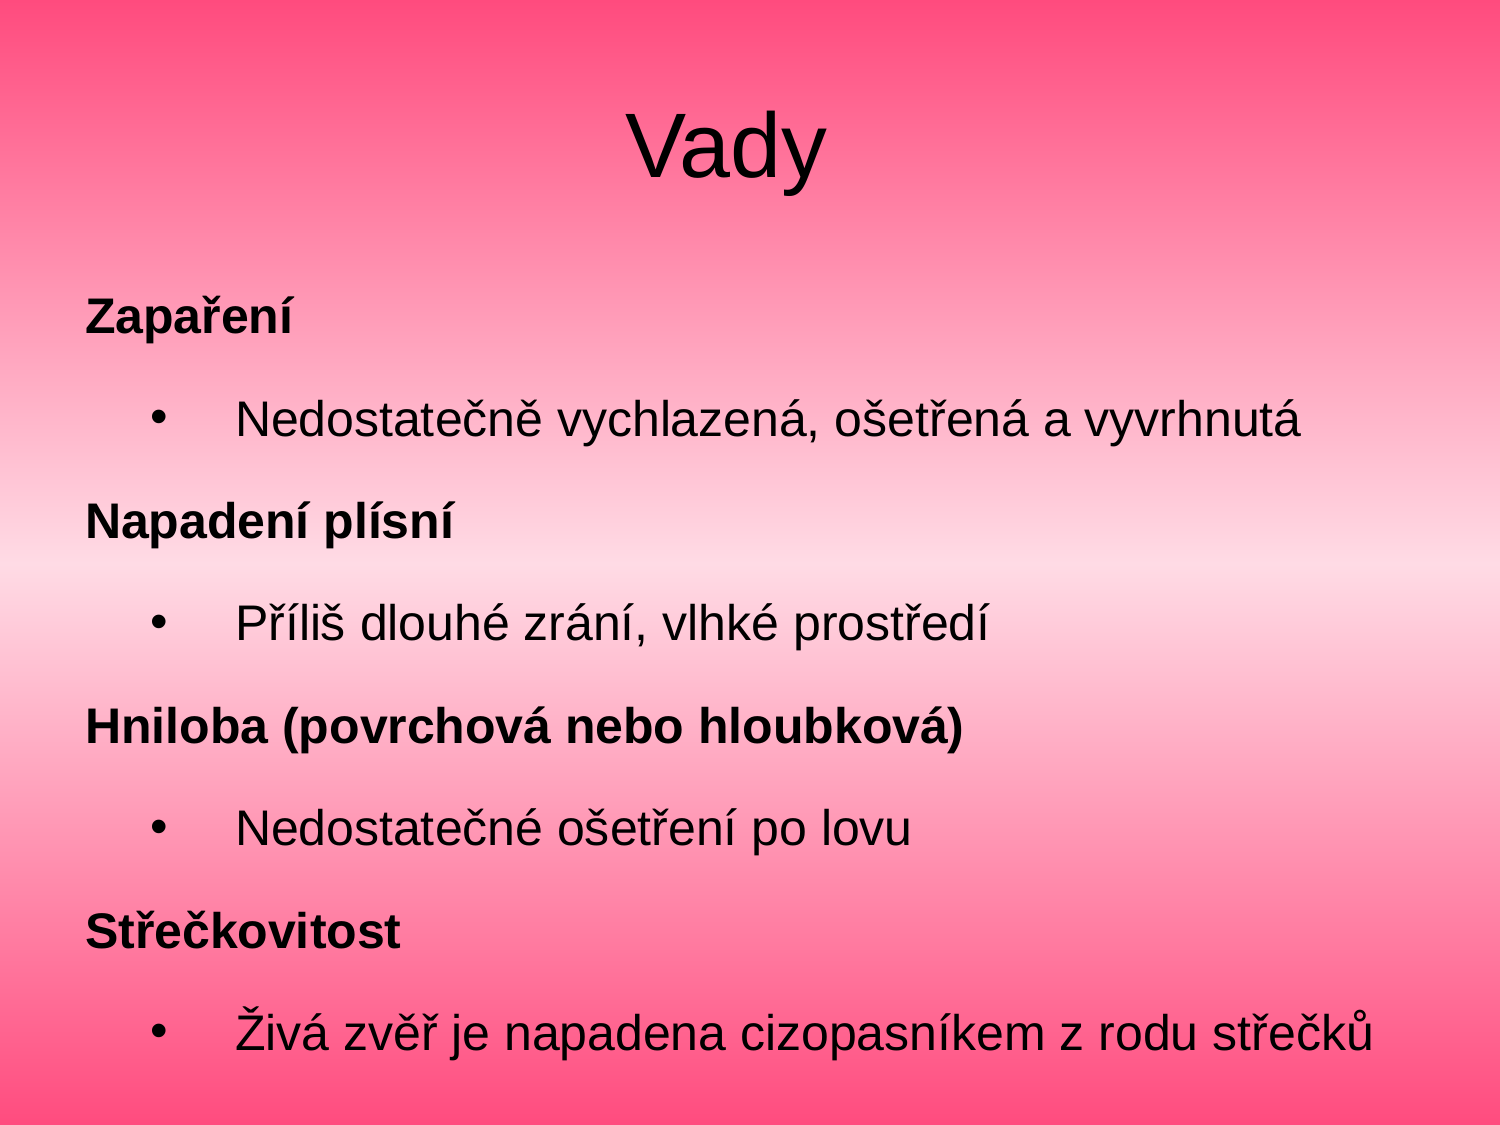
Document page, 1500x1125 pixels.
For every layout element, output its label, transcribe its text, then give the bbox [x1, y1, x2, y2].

list Zapaření Nedostatečně vychlazená, ošetřená a vyvrhnutá Napadení plísní Příliš dlouhé zrání, vlhké prostředí Hniloba (povrchová nebo hloubková) Nedostatečné ošetření po lovu Střečkovitost Živá zvěř je napadena cizopasníkem z rodu střečků [70, 246, 1395, 1071]
title Vady [93, 78, 1360, 204]
